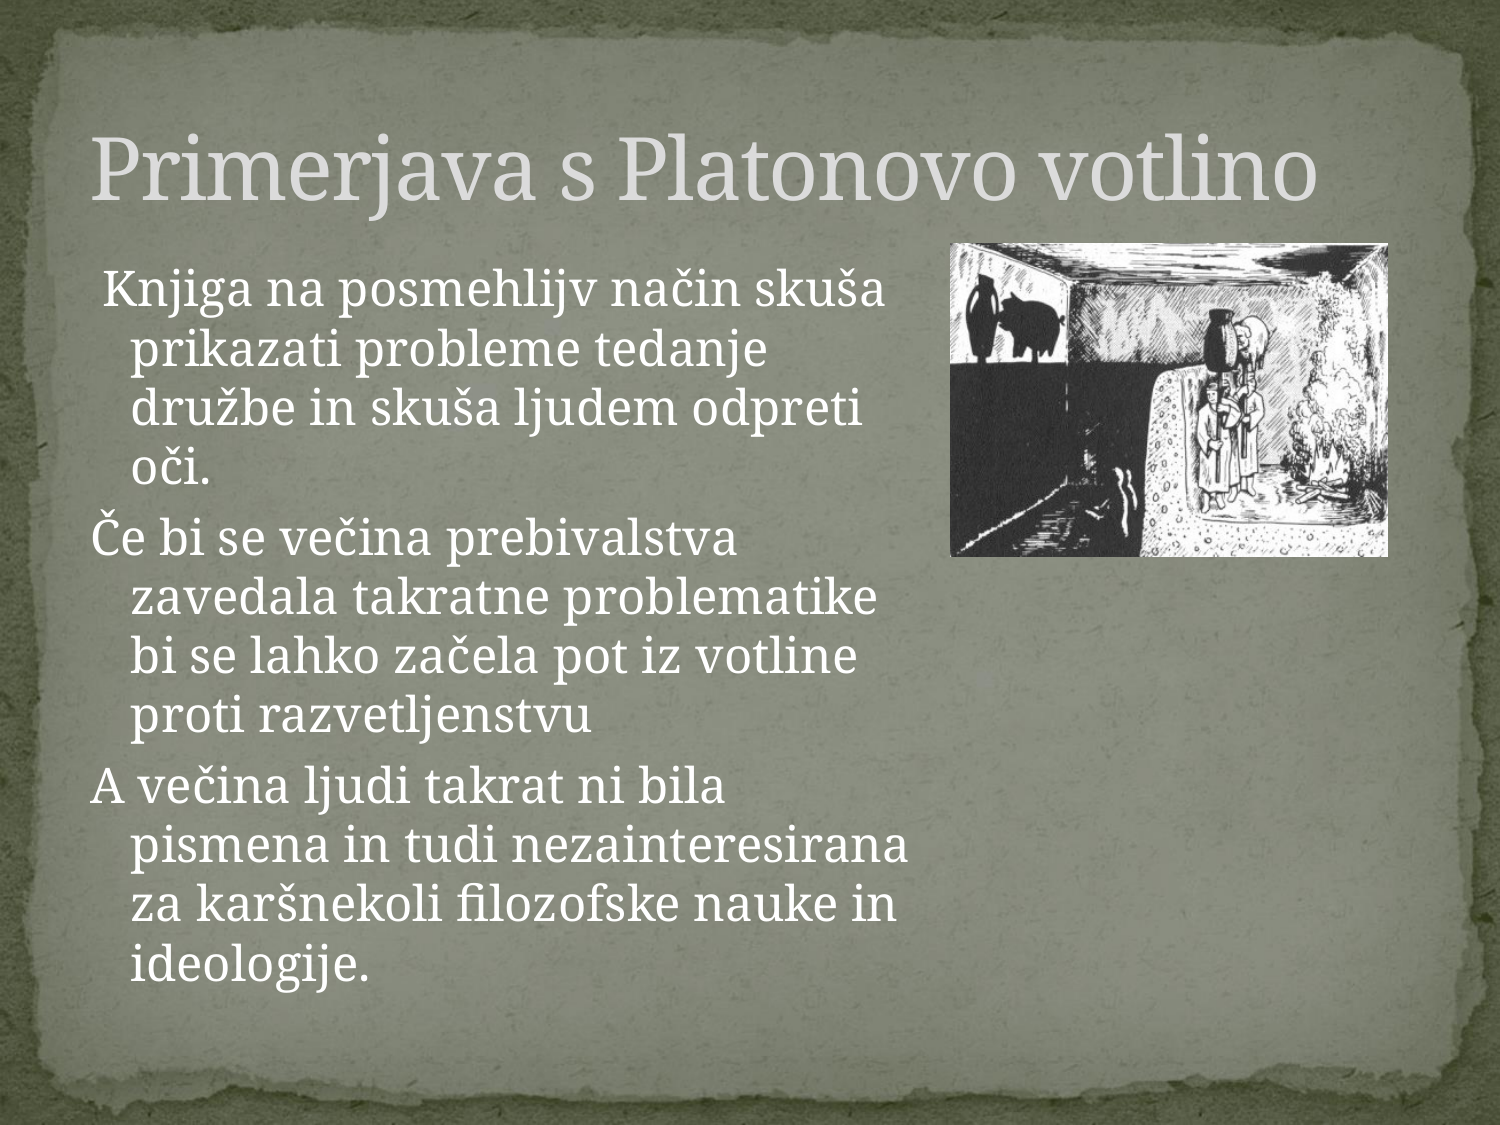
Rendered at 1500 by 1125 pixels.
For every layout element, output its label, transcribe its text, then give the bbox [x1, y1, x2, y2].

title Primerjava s Platonovo votlino [75, 24, 1425, 225]
list Knjiga na posmehlijv način skuša prikazati probleme tedanje družbe in skuša ljudem odpreti oči. Če bi se večina prebivalstva zavedala takratne problematike bi se lahko začela pot iz votline proti razvetljenstvu A večina ljudi takrat ni bila pismena in tudi nezainteresirana za karšnekoli filozofske nauke in ideologije. [75, 249, 939, 1000]
picture [0, 0, 1500, 1125]
